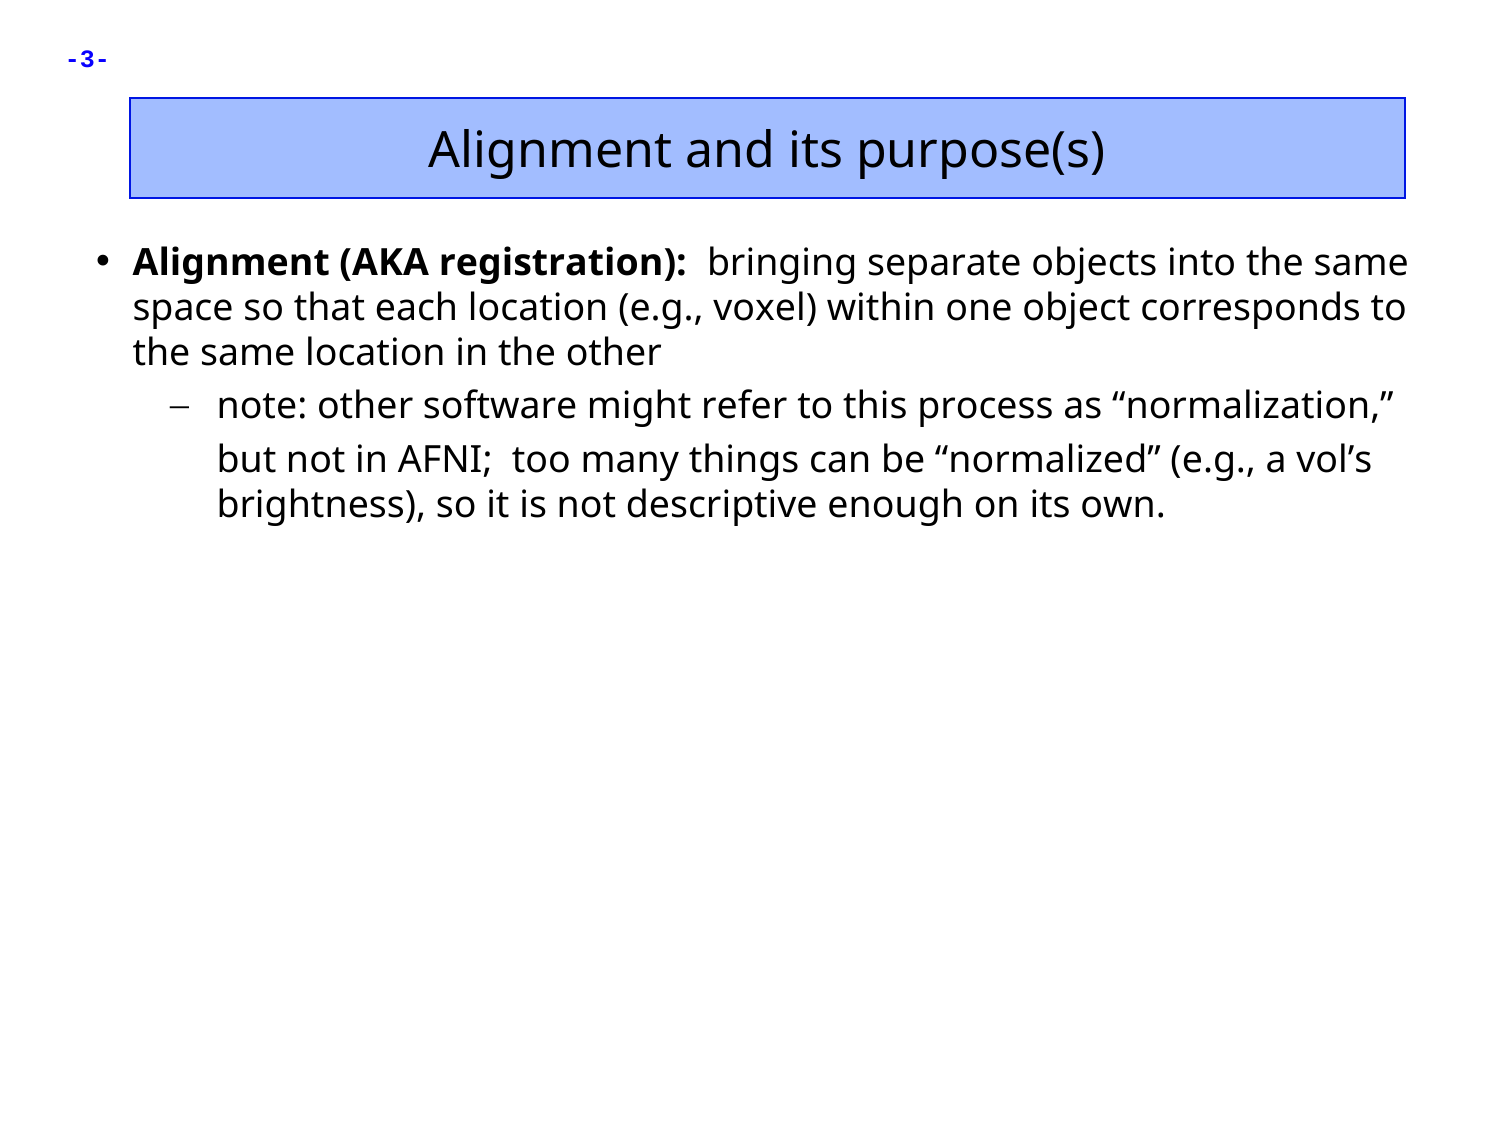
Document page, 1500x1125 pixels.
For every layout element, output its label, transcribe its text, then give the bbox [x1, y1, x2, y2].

text_box Alignment (AKA registration): bringing separate objects into the same space so that each location (e.g., voxel) within one object corresponds to the same location in the other note: other software might refer to this process as “normalization,” but not in AFNI; too many things can be “normalized” (e.g., a vol’s brightness), so it is not descriptive enough on its own. [80, 230, 1440, 1068]
text_box Alignment and its purpose(s) [130, 98, 1405, 198]
